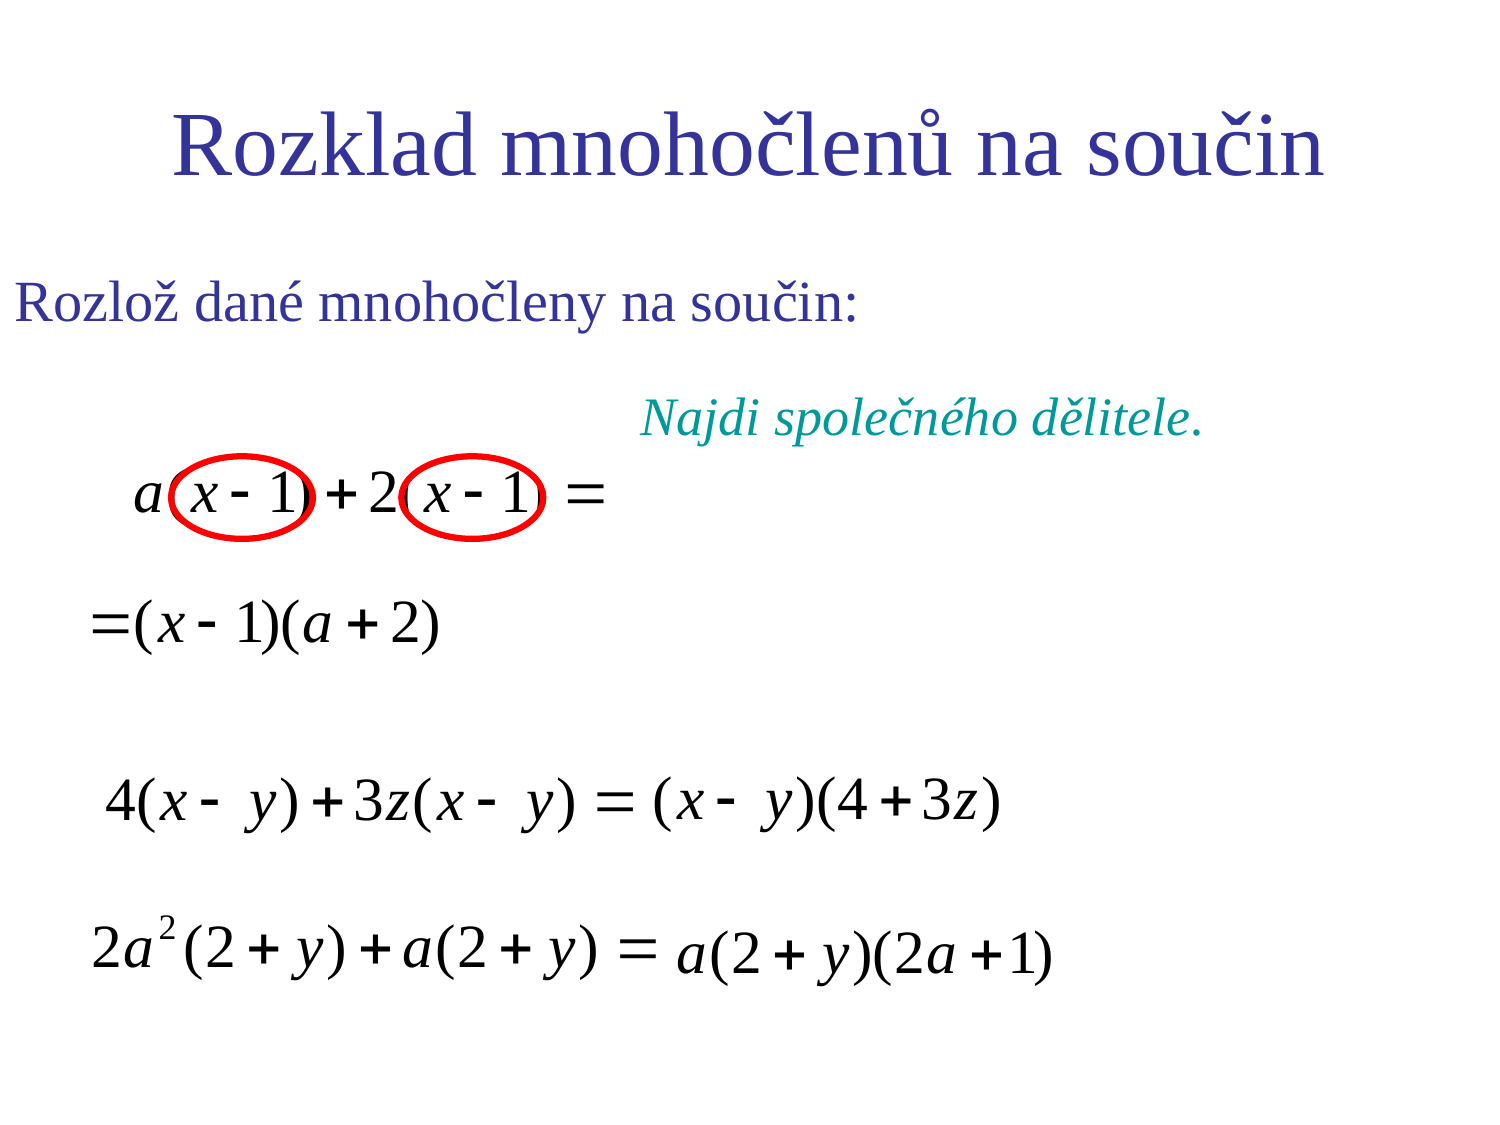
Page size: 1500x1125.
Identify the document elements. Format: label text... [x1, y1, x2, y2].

chart [175, 460, 309, 535]
chart [123, 456, 211, 539]
text_box Najdi společného dělitele. [625, 373, 1500, 454]
text_box Rozklad mnohočlenů na součin [75, 45, 1426, 233]
chart [82, 900, 658, 993]
chart [405, 460, 540, 535]
chart [667, 916, 1062, 999]
chart [643, 763, 1014, 846]
text_box Rozlož dané mnohočleny na součin: [0, 255, 1500, 341]
chart [76, 586, 452, 669]
chart [503, 456, 607, 539]
chart [273, 456, 441, 539]
chart [95, 764, 635, 847]
